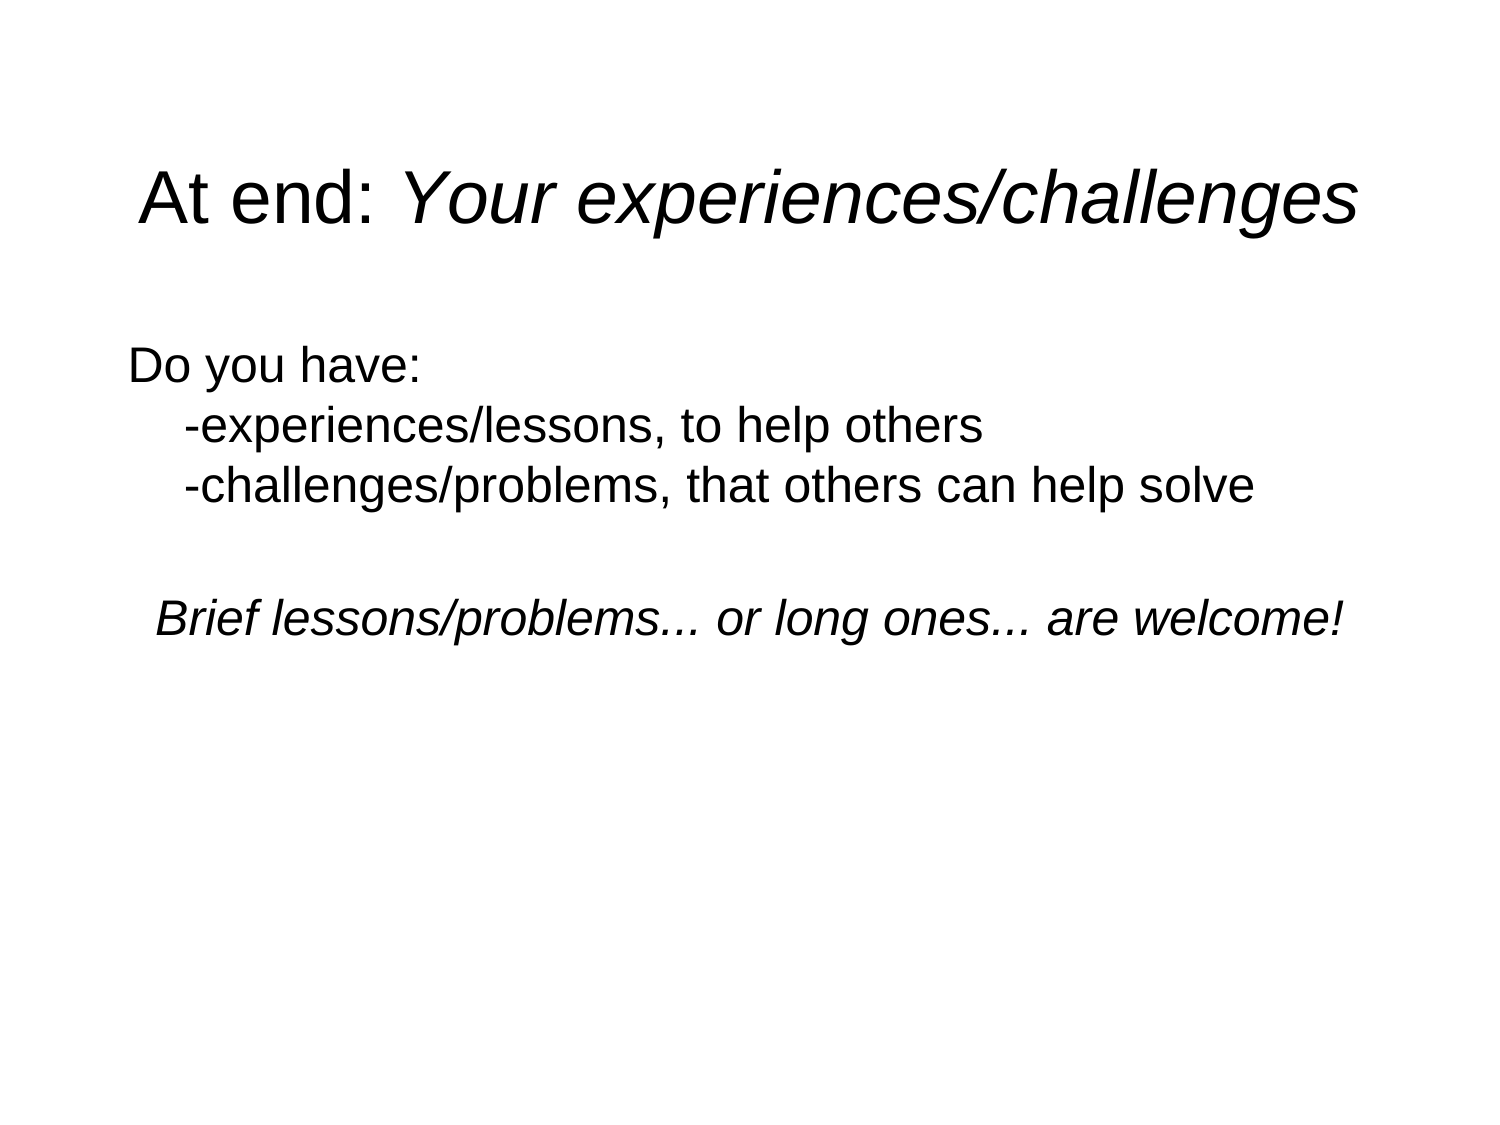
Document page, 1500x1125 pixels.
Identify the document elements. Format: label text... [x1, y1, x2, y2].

list Do you have: -experiences/lessons, to help others -challenges/problems, that others can help solve Brief lessons/problems... or long ones... are welcome! [112, 324, 1388, 1000]
title At end: Your experiences/challenges [112, 99, 1388, 288]
